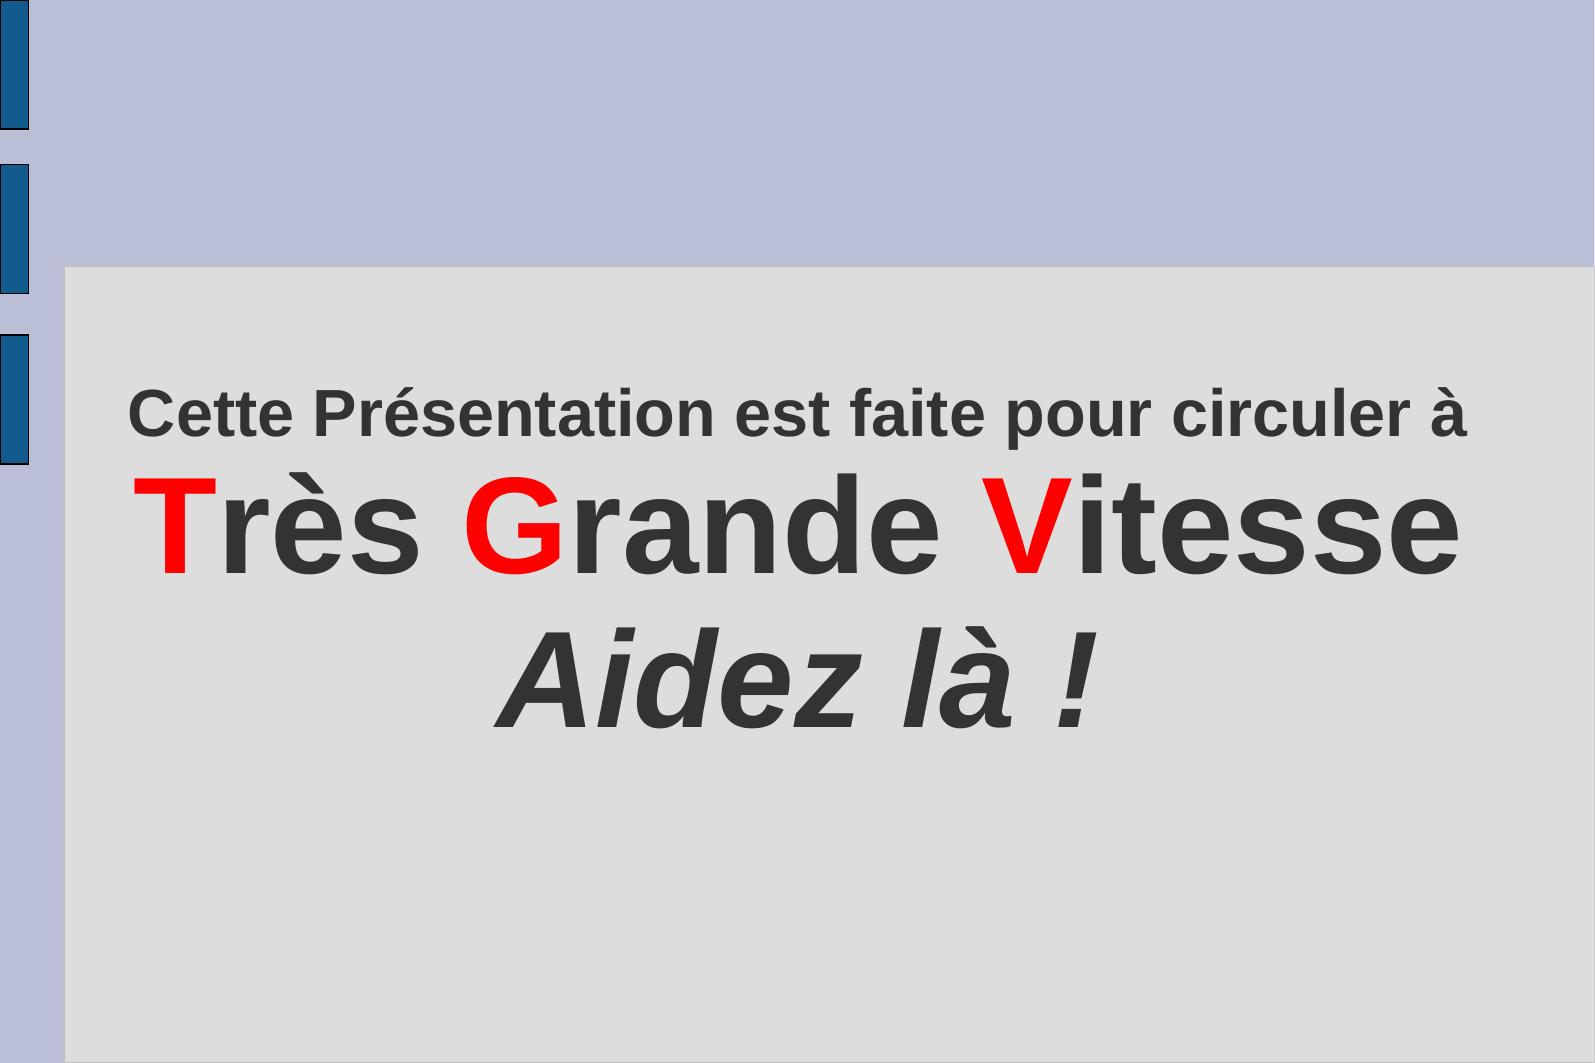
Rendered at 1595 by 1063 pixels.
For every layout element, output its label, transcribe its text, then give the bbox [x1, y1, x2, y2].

title Cette Présentation est faite pour circuler à Très Grande Vitesse Aidez là ! [118, 213, 1479, 922]
